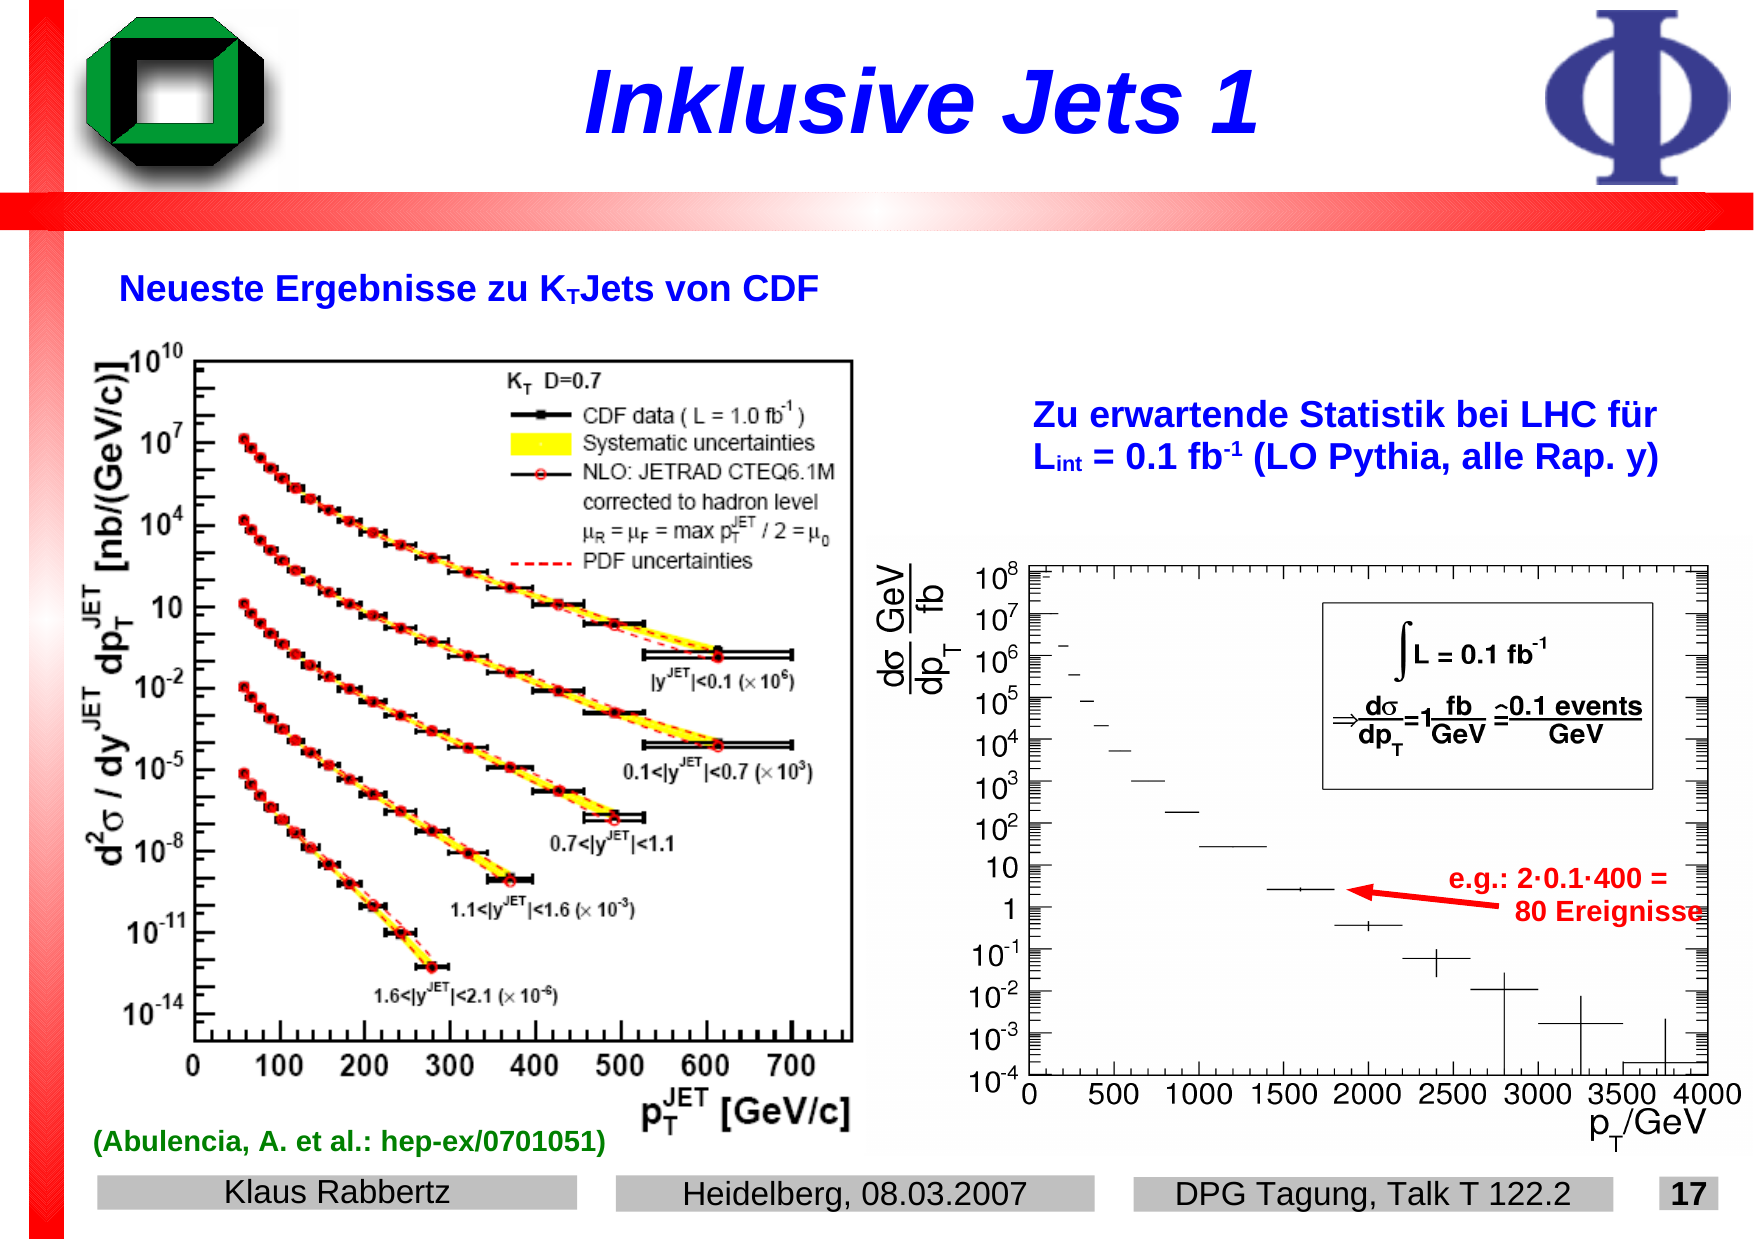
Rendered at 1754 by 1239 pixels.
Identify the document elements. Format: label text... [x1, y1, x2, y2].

text_box Zu erwartende Statistik bei LHC für Lint = 0.1 fb-1 (LO Pythia, alle Rap. y) [1032, 363, 1696, 507]
title Inklusive Jets 1 [282, 21, 1566, 183]
picture [64, 9, 299, 192]
picture [1545, 10, 1731, 185]
text_box e.g.: 2·0.1·400 = 80 Ereignisse [1436, 850, 1716, 949]
text_box Neueste Ergebnisse zu KTJets von CDF [107, 255, 831, 334]
text_box (Abulencia, A. et al.: hep-ex/0701051) [81, 1113, 618, 1170]
picture [69, 328, 1754, 1156]
